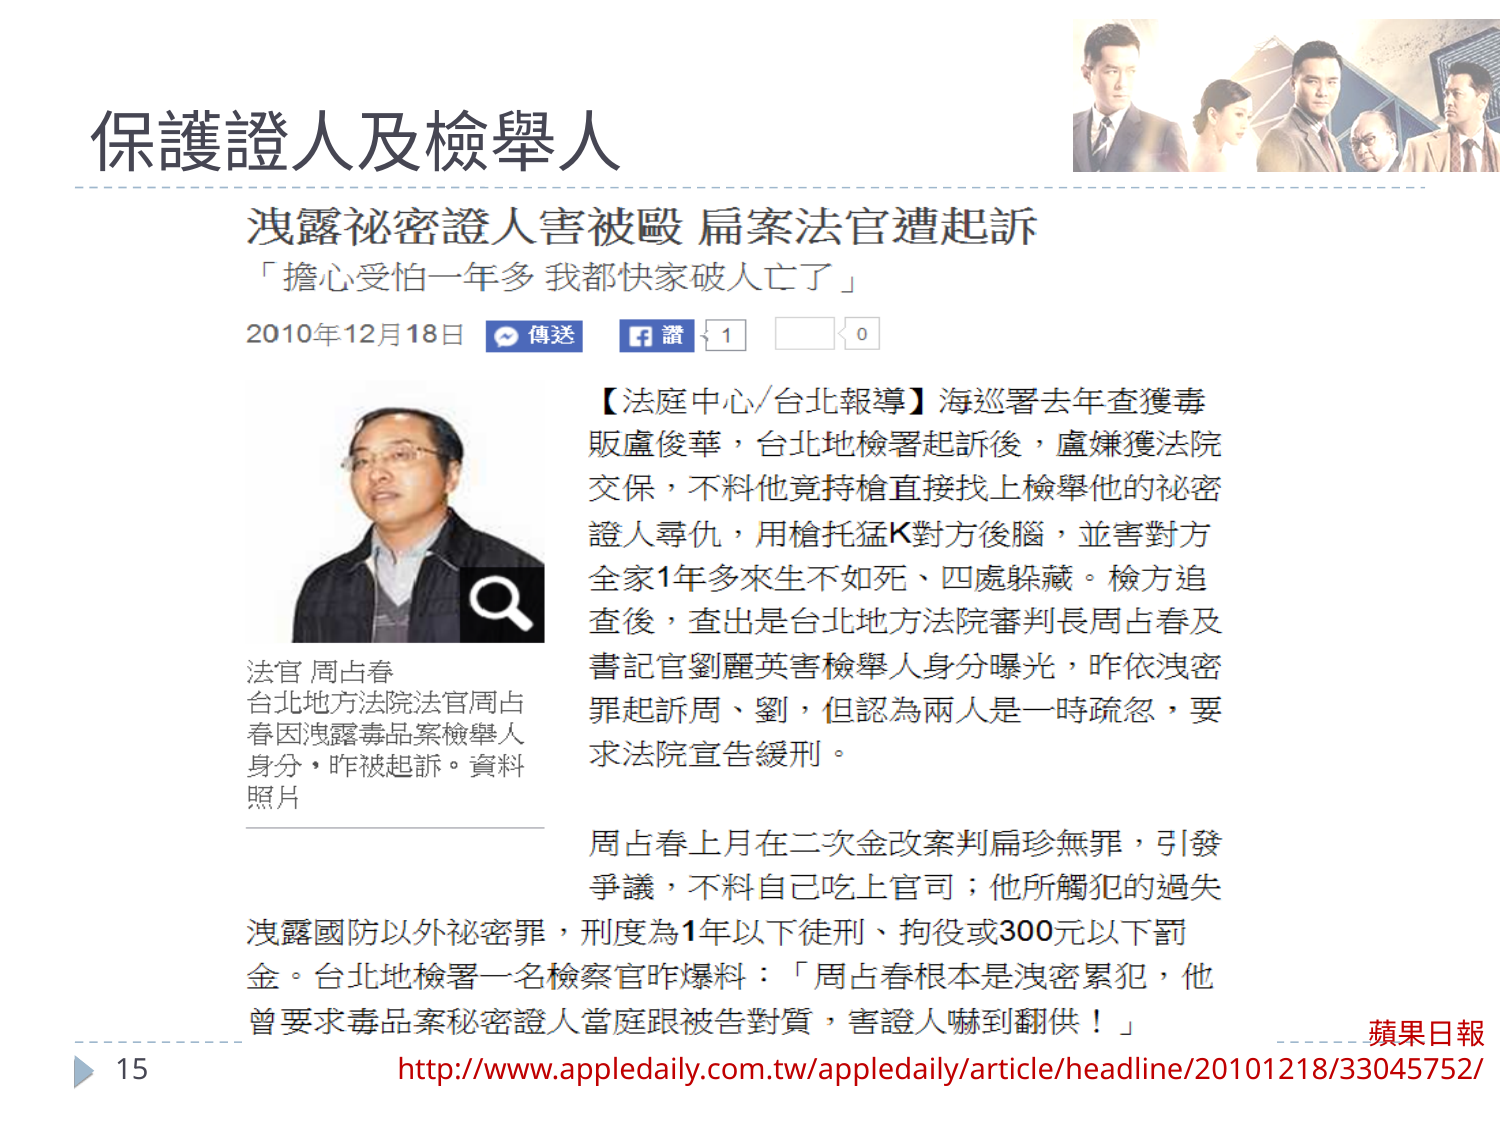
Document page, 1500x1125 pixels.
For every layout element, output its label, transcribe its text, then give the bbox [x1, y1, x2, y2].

text_box 蘋果日報 http://www.appledaily.com.tw/appledaily/article/headline/20101218/33045752/ [292, 1007, 1500, 1093]
picture [242, 201, 1278, 1047]
slide_number <編號> [100, 1042, 426, 1103]
title 保護證人及檢舉人 [75, 24, 1425, 188]
picture [1073, 19, 1500, 172]
